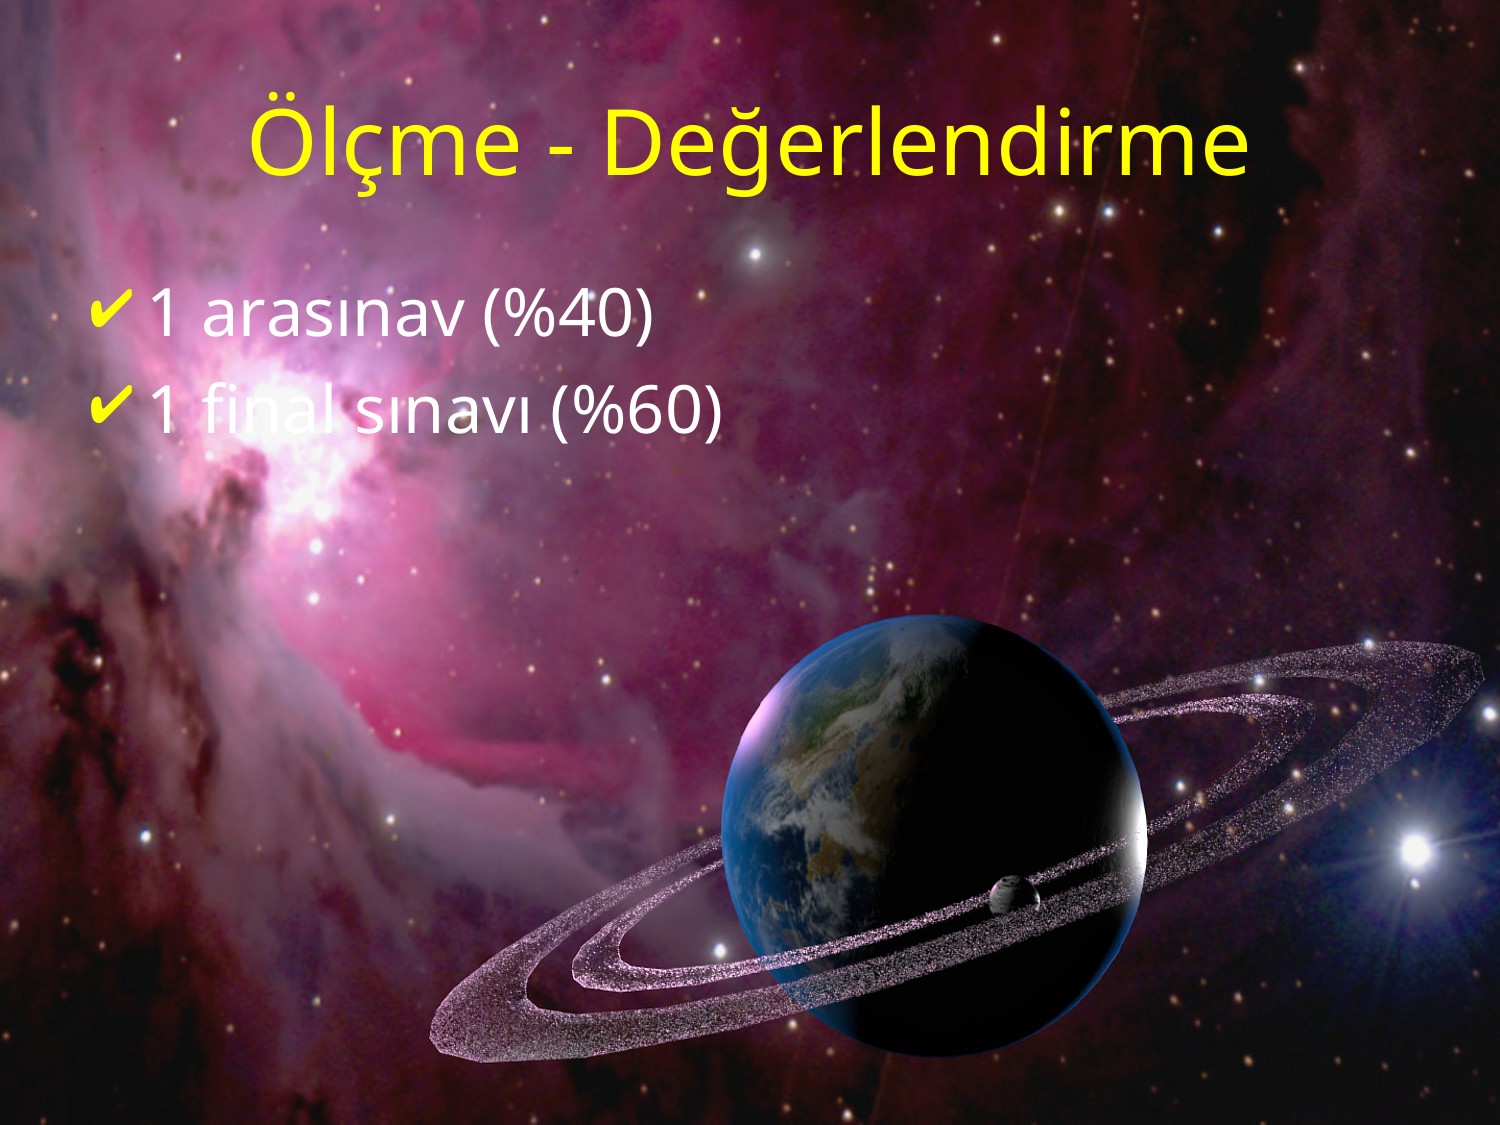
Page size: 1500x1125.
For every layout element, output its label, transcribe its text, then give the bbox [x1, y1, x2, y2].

list 1 arasınav (%40) 1 final sınavı (%60) [75, 262, 1426, 1005]
title Ölçme - Değerlendirme [75, 45, 1426, 233]
picture [0, 0, 1500, 1125]
